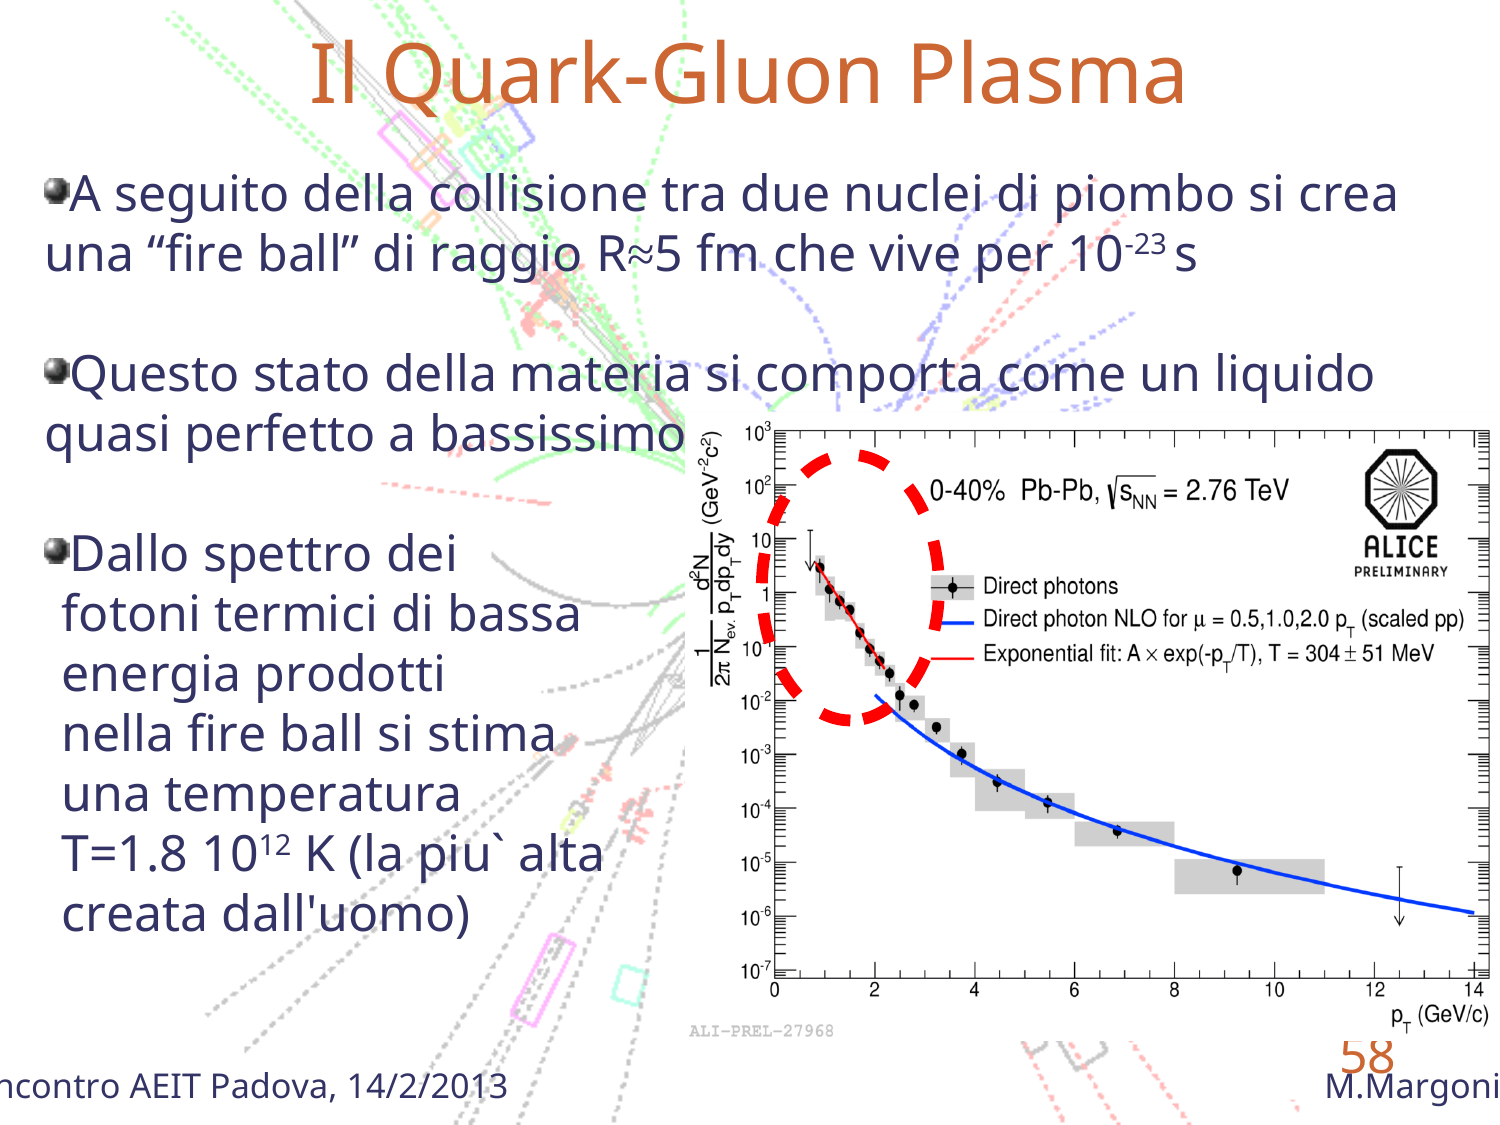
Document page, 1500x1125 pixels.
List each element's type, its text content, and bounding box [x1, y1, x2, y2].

title Il Quark-Gluon Plasma [37, 9, 1463, 135]
text_box A seguito della collisione tra due nuclei di piombo si crea una “fire ball” di raggio R≈5 fm che vive per 10-23 s Questo stato della materia si comporta come un liquido quasi perfetto a bassissimo attrito Dallo spettro dei fotoni termici di bassa energia prodotti nella fire ball si stima una temperatura T=1.8 1012 K (la piu` alta creata dall'uomo) [29, 153, 1477, 1009]
picture [0, 0, 1500, 1125]
